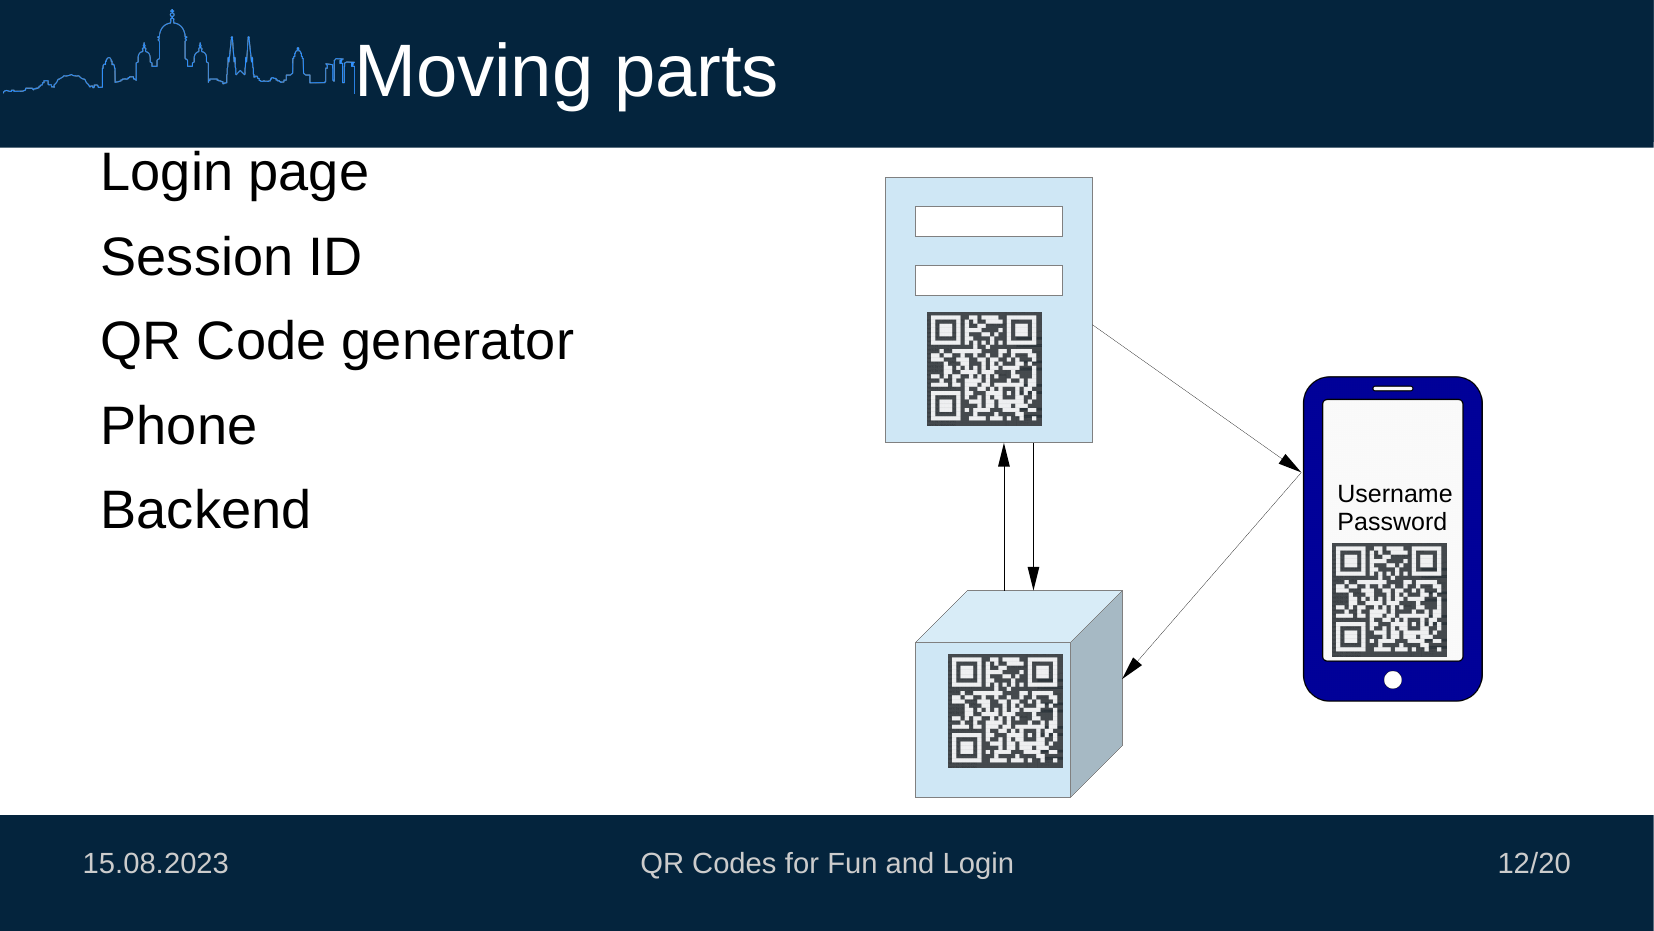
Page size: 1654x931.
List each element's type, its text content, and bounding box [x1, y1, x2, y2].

picture [1210, 295, 1554, 780]
text_box [915, 590, 1123, 798]
text_box Username Password [1322, 472, 1525, 544]
picture [3, 9, 354, 94]
list Login page Session ID QR Code generator Phone Backend [100, 141, 827, 815]
title Moving parts [354, 5, 1654, 136]
picture [948, 654, 1063, 768]
picture [927, 312, 1042, 427]
text_box [885, 177, 1093, 443]
